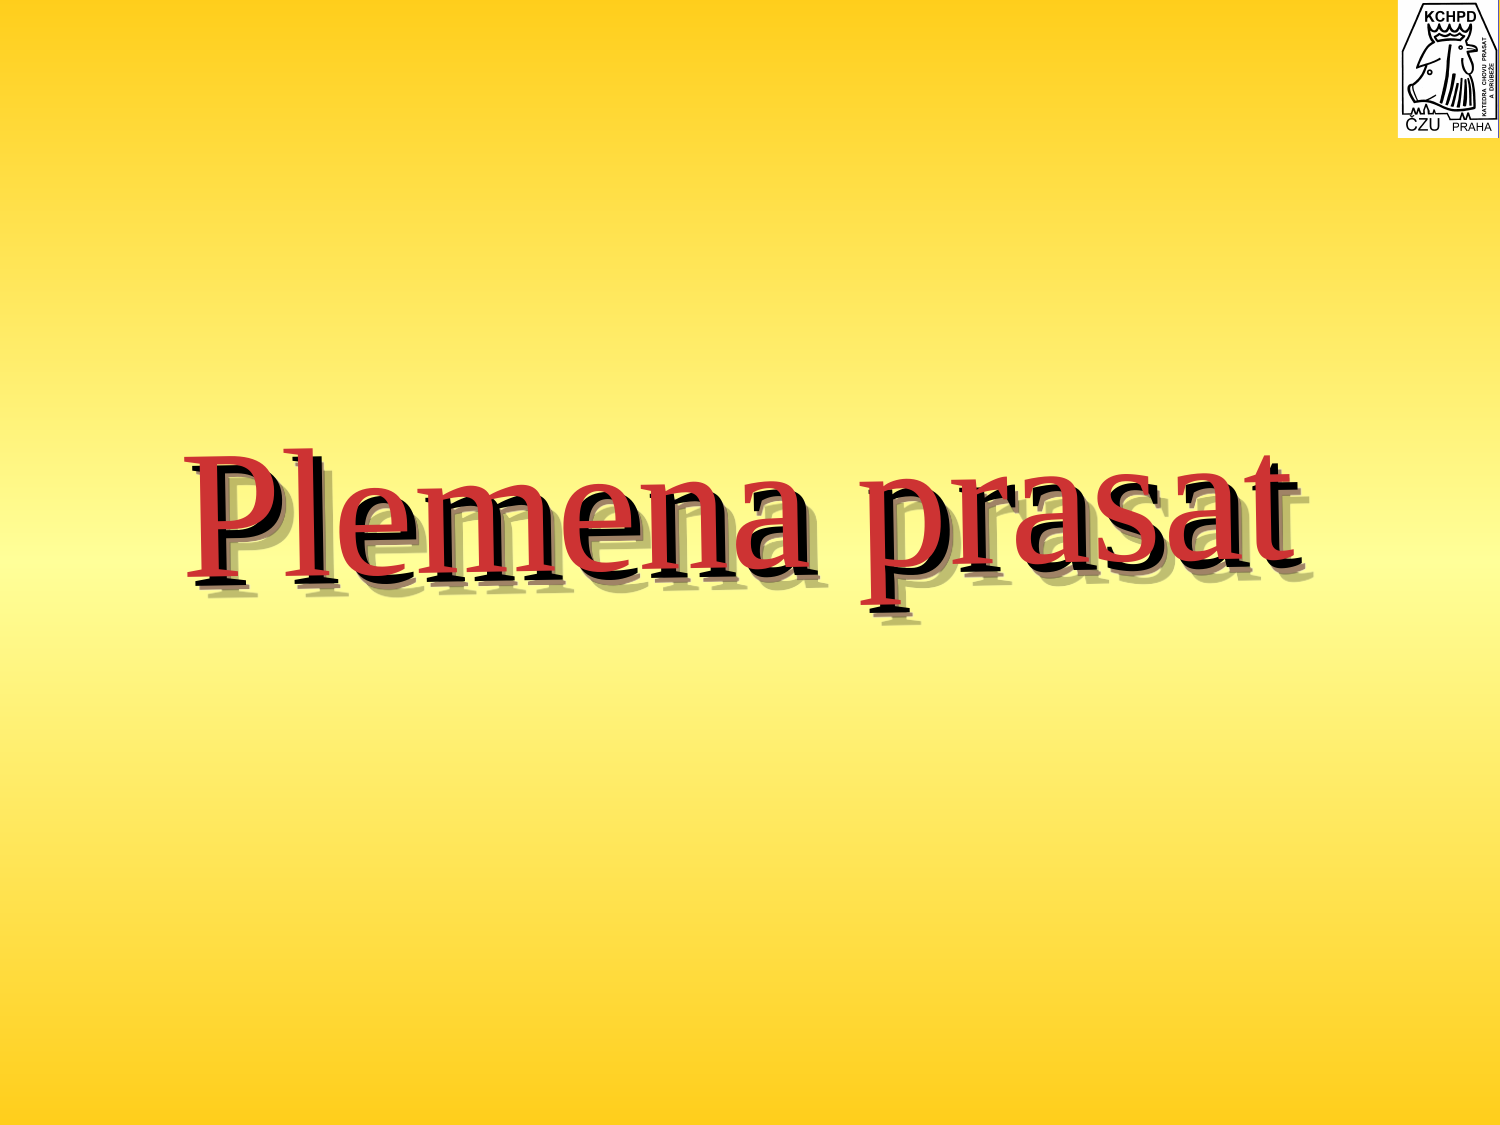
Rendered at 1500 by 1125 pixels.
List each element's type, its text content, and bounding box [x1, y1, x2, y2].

title Plemena prasat [160, 268, 1314, 744]
chart [1397, 0, 1500, 140]
